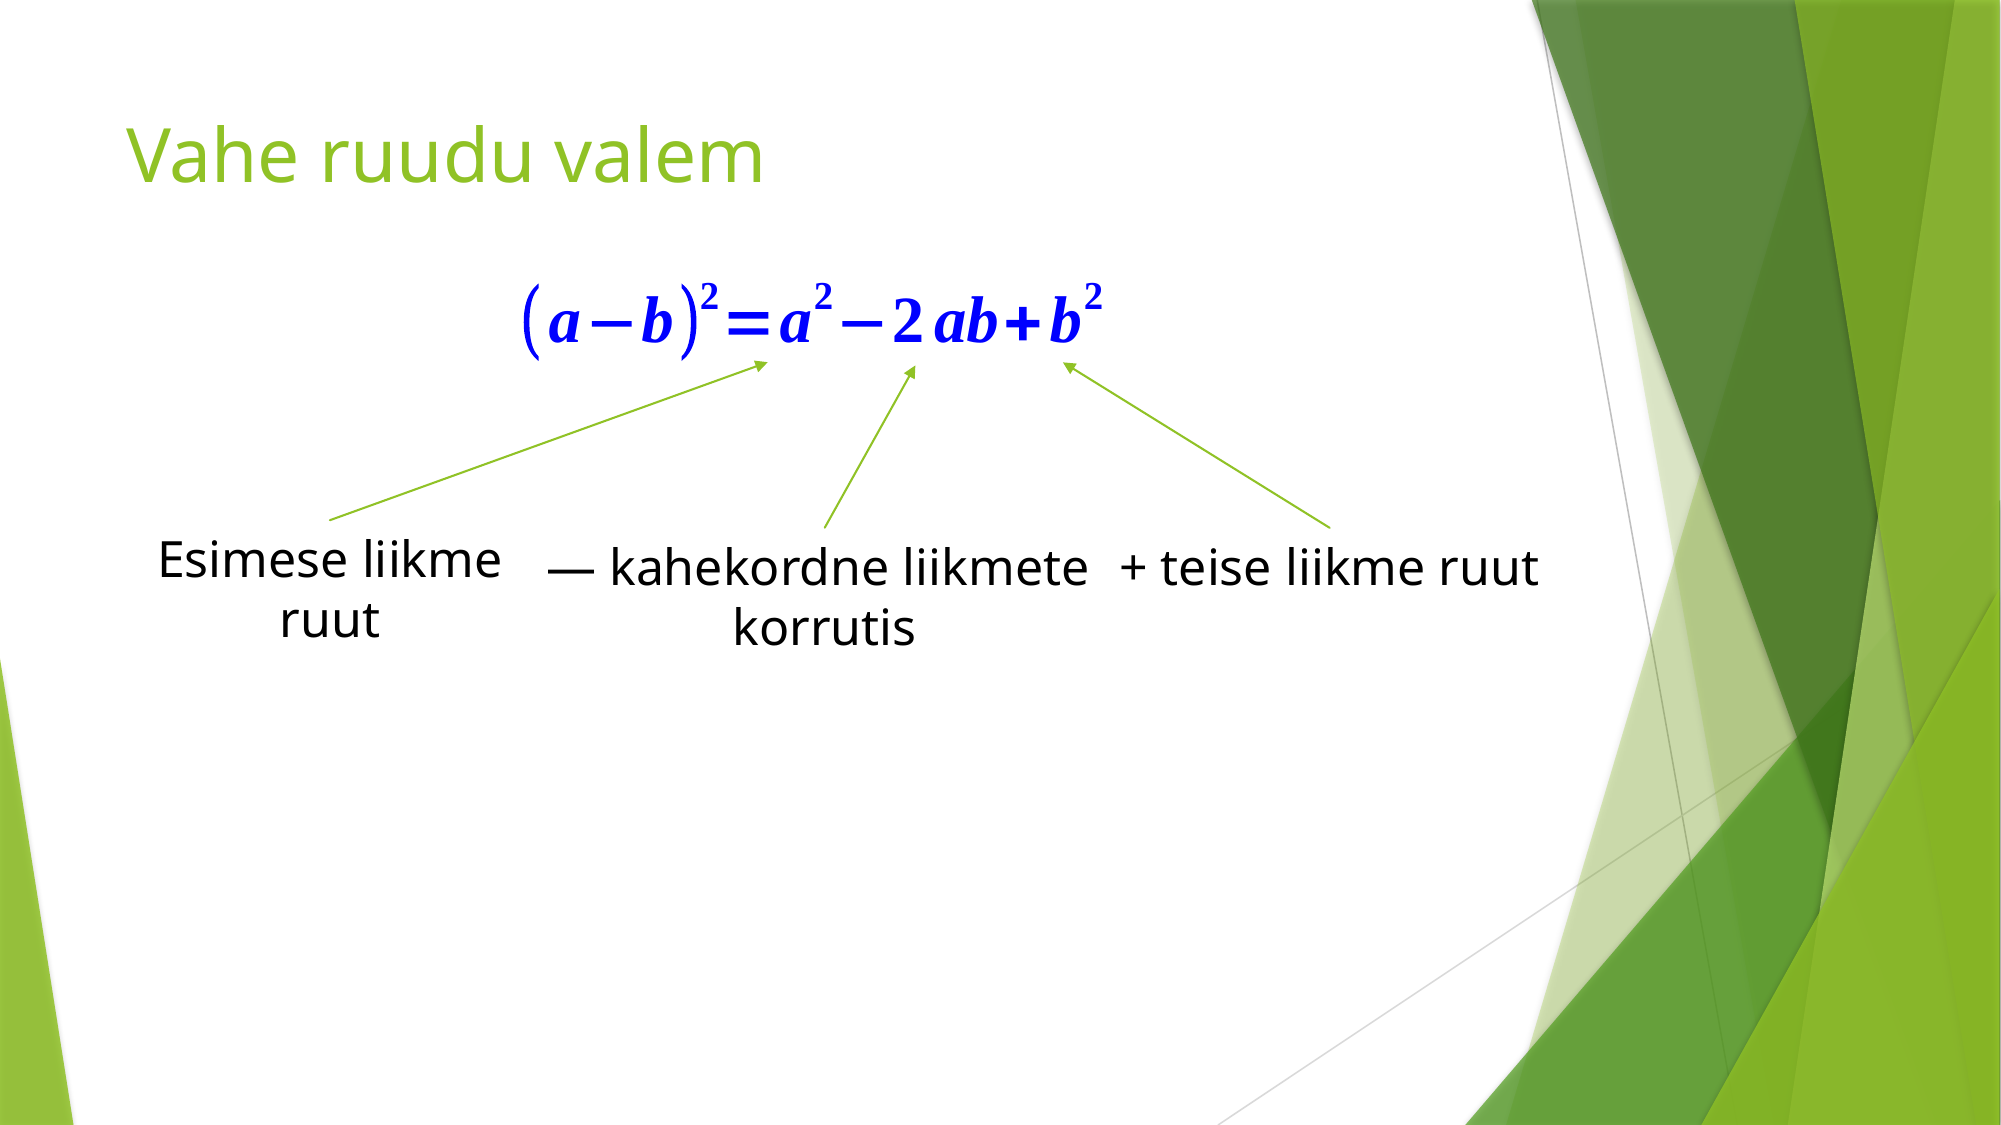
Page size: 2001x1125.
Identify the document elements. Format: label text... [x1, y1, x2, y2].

text_box — kahekordne liikmete korrutis [531, 527, 1118, 663]
title Vahe ruudu valem [111, 99, 1522, 317]
chart [504, 275, 1120, 363]
list Esimese liikme ruut [111, 520, 549, 603]
text_box + teise liikme ruut [1104, 527, 1555, 603]
